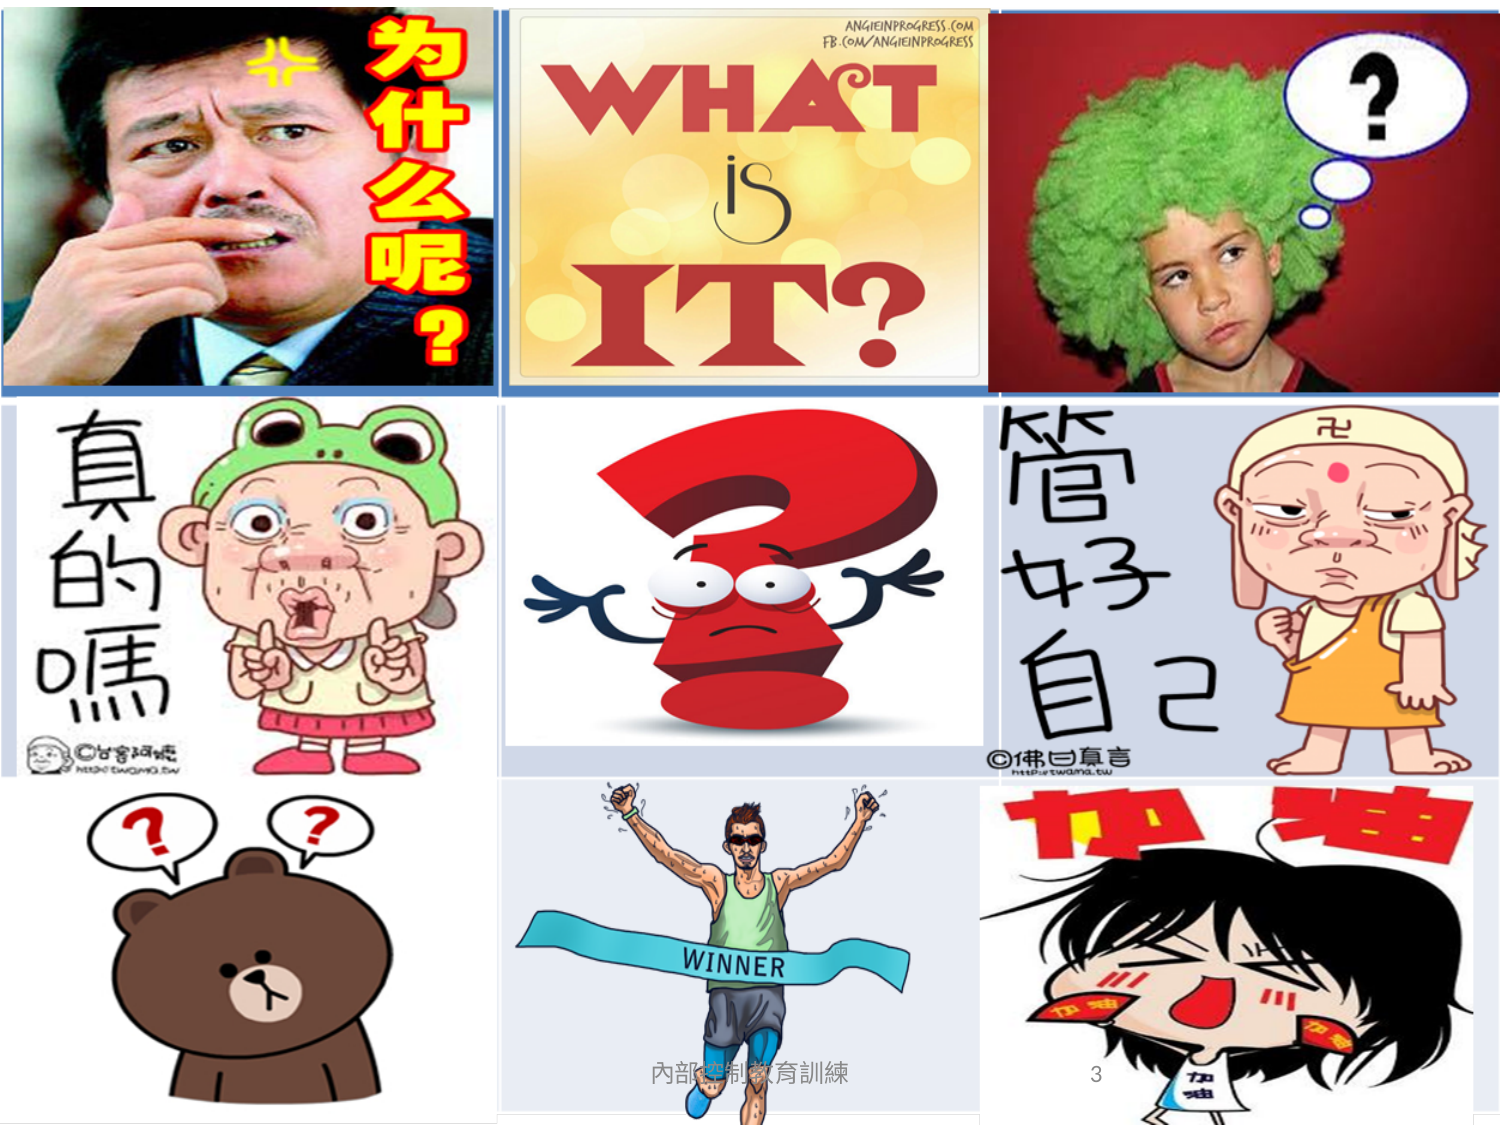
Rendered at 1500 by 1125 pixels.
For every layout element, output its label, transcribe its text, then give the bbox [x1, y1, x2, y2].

text_box 內部控制教育訓練 [512, 1042, 988, 1103]
picture [0, 7, 1500, 1125]
text_box 3 [1074, 1042, 1426, 1103]
